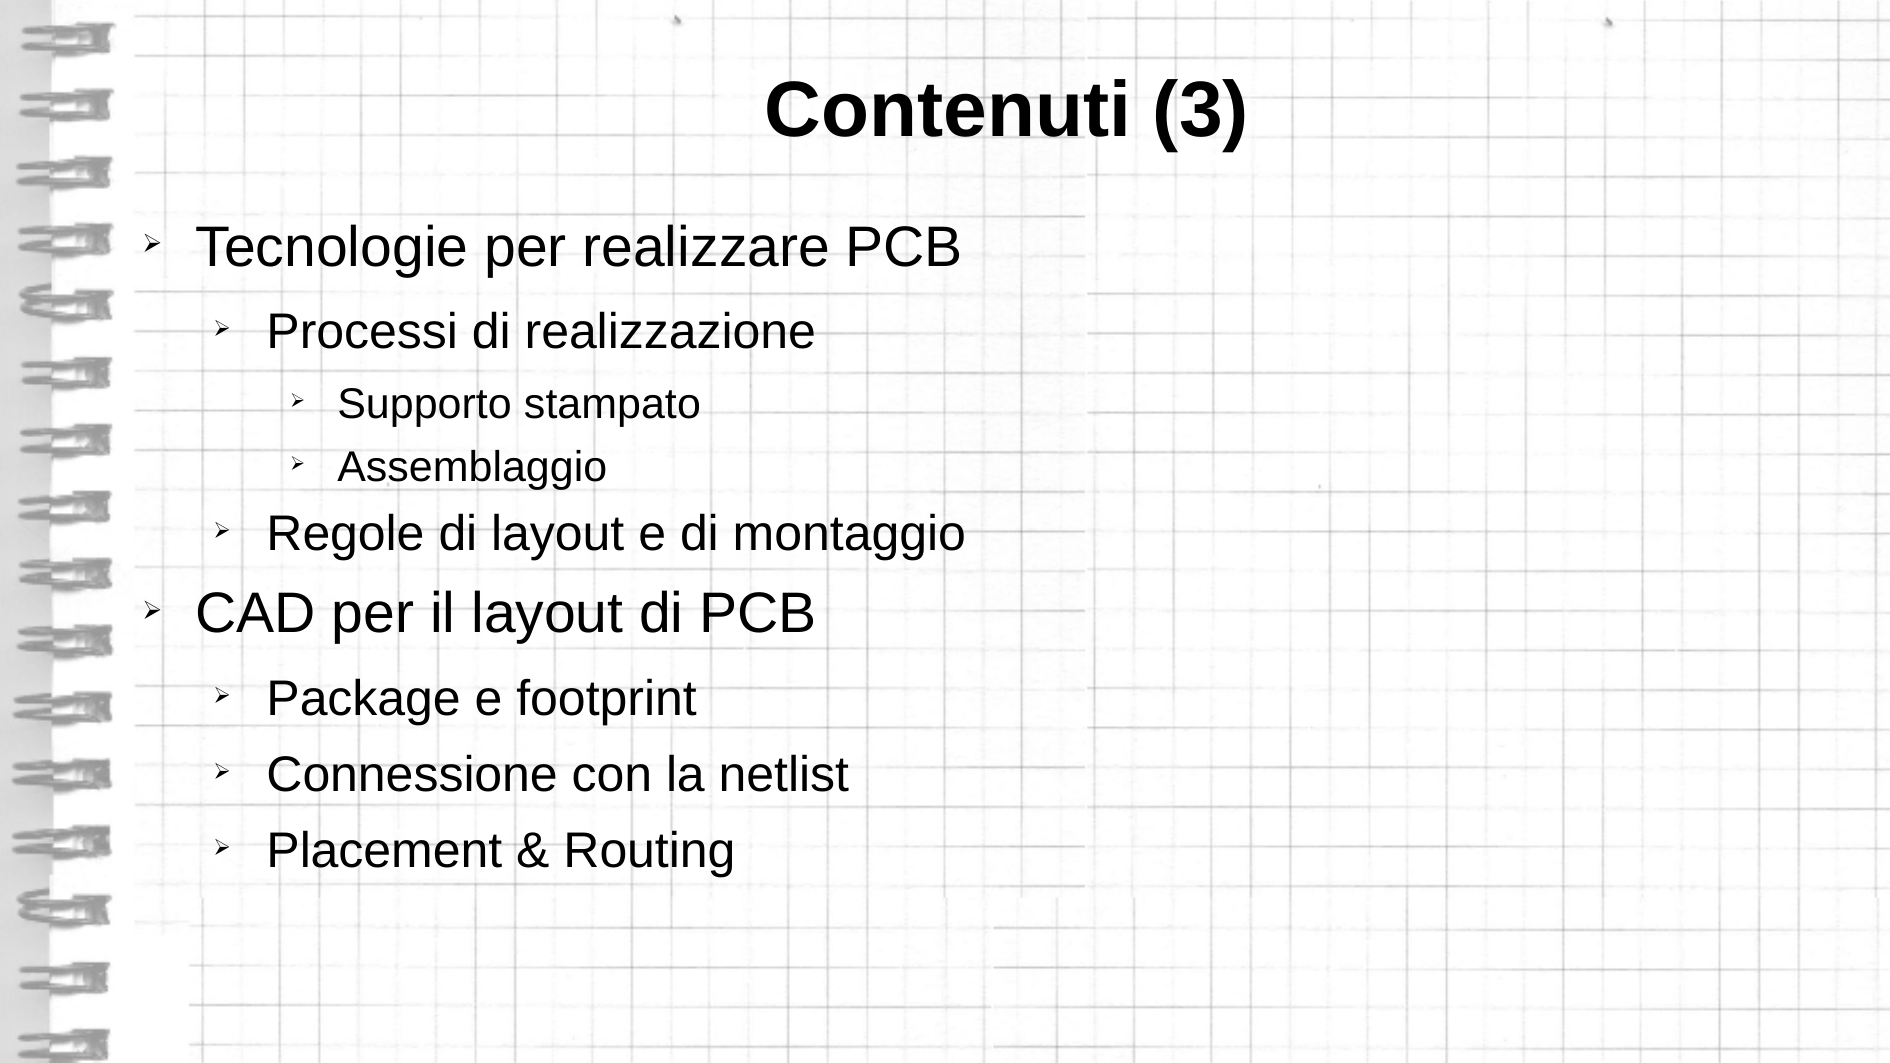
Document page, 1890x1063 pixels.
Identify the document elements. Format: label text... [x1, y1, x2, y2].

picture [0, 0, 1890, 1063]
title Contenuti (3) [124, 20, 1890, 198]
list Tecnologie per realizzare PCB Processi di realizzazione Supporto stampato Assemblaggio Regole di layout e di montaggio CAD per il layout di PCB Package e footprint Connessione con la netlist Placement & Routing [124, 214, 1890, 1011]
